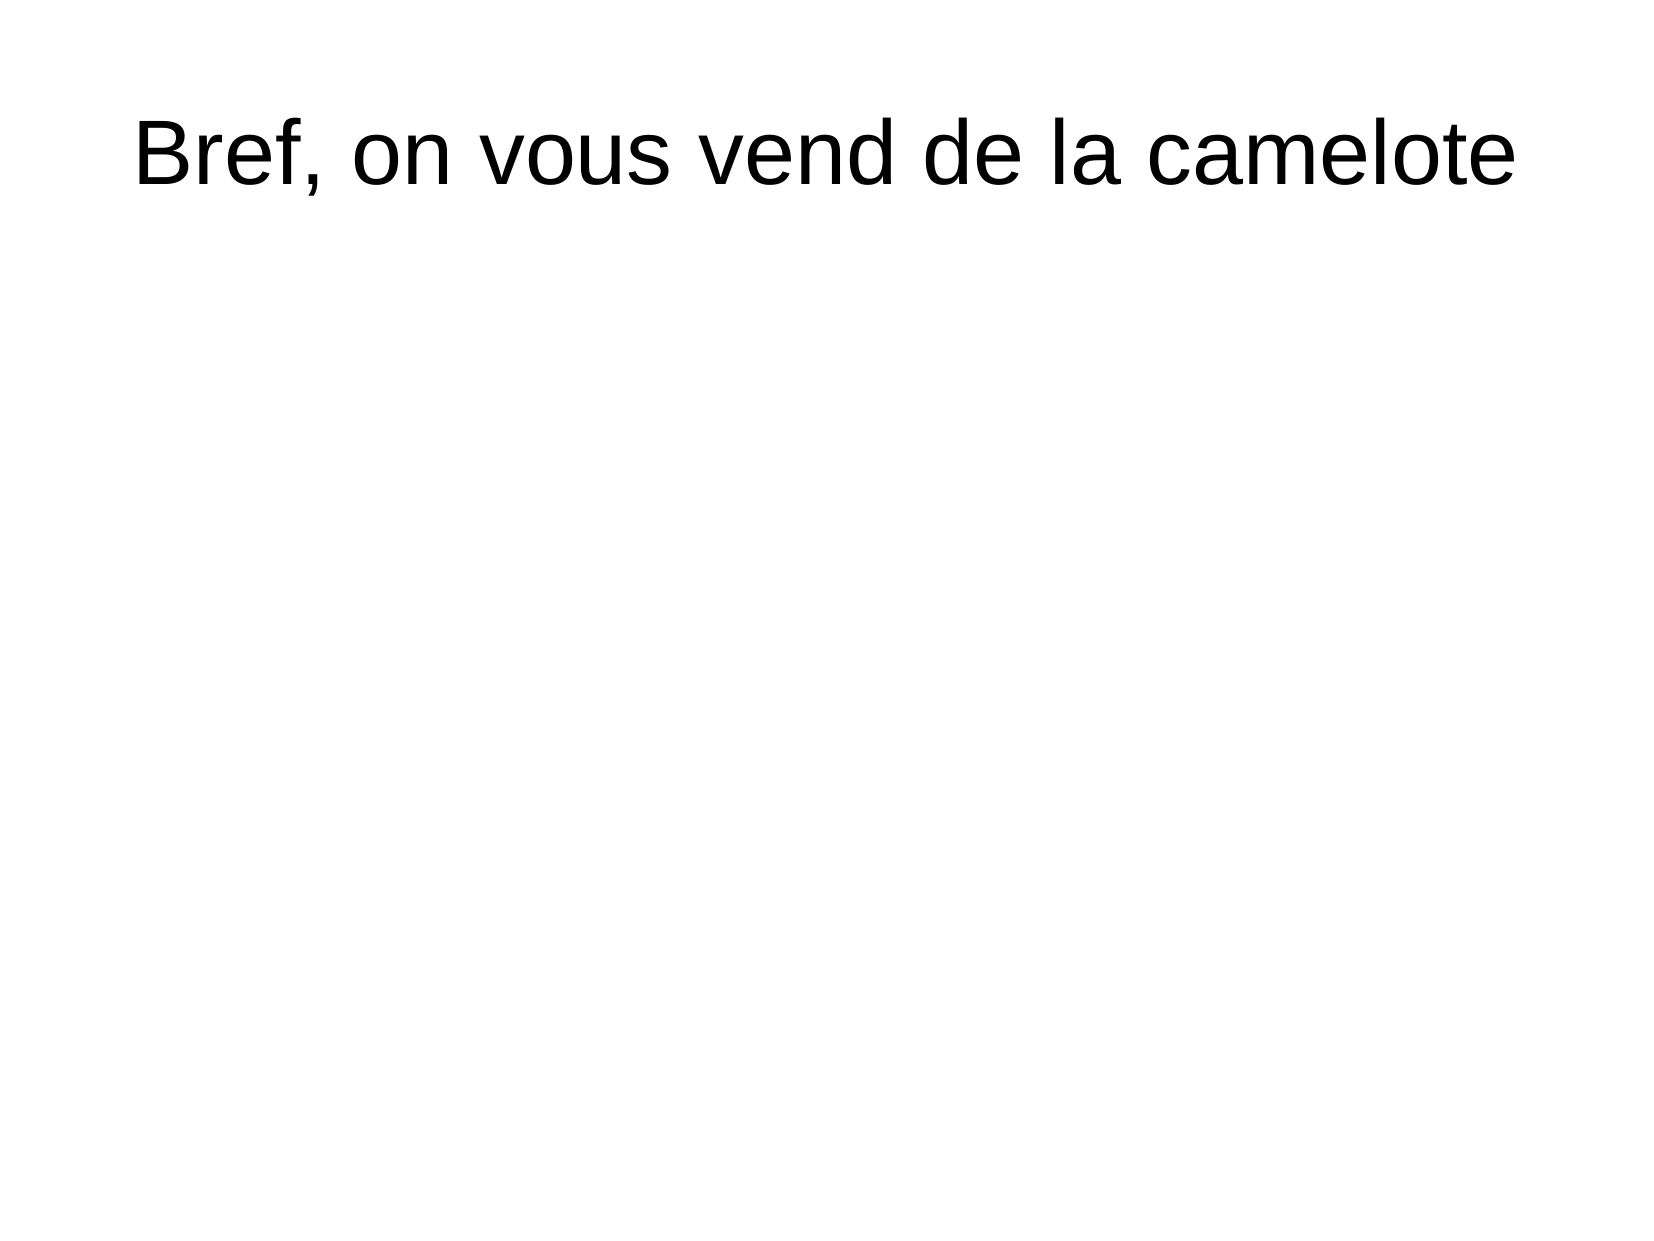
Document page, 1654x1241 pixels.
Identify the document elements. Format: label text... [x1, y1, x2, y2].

title Bref, on vous vend de la camelote [82, 49, 1571, 257]
